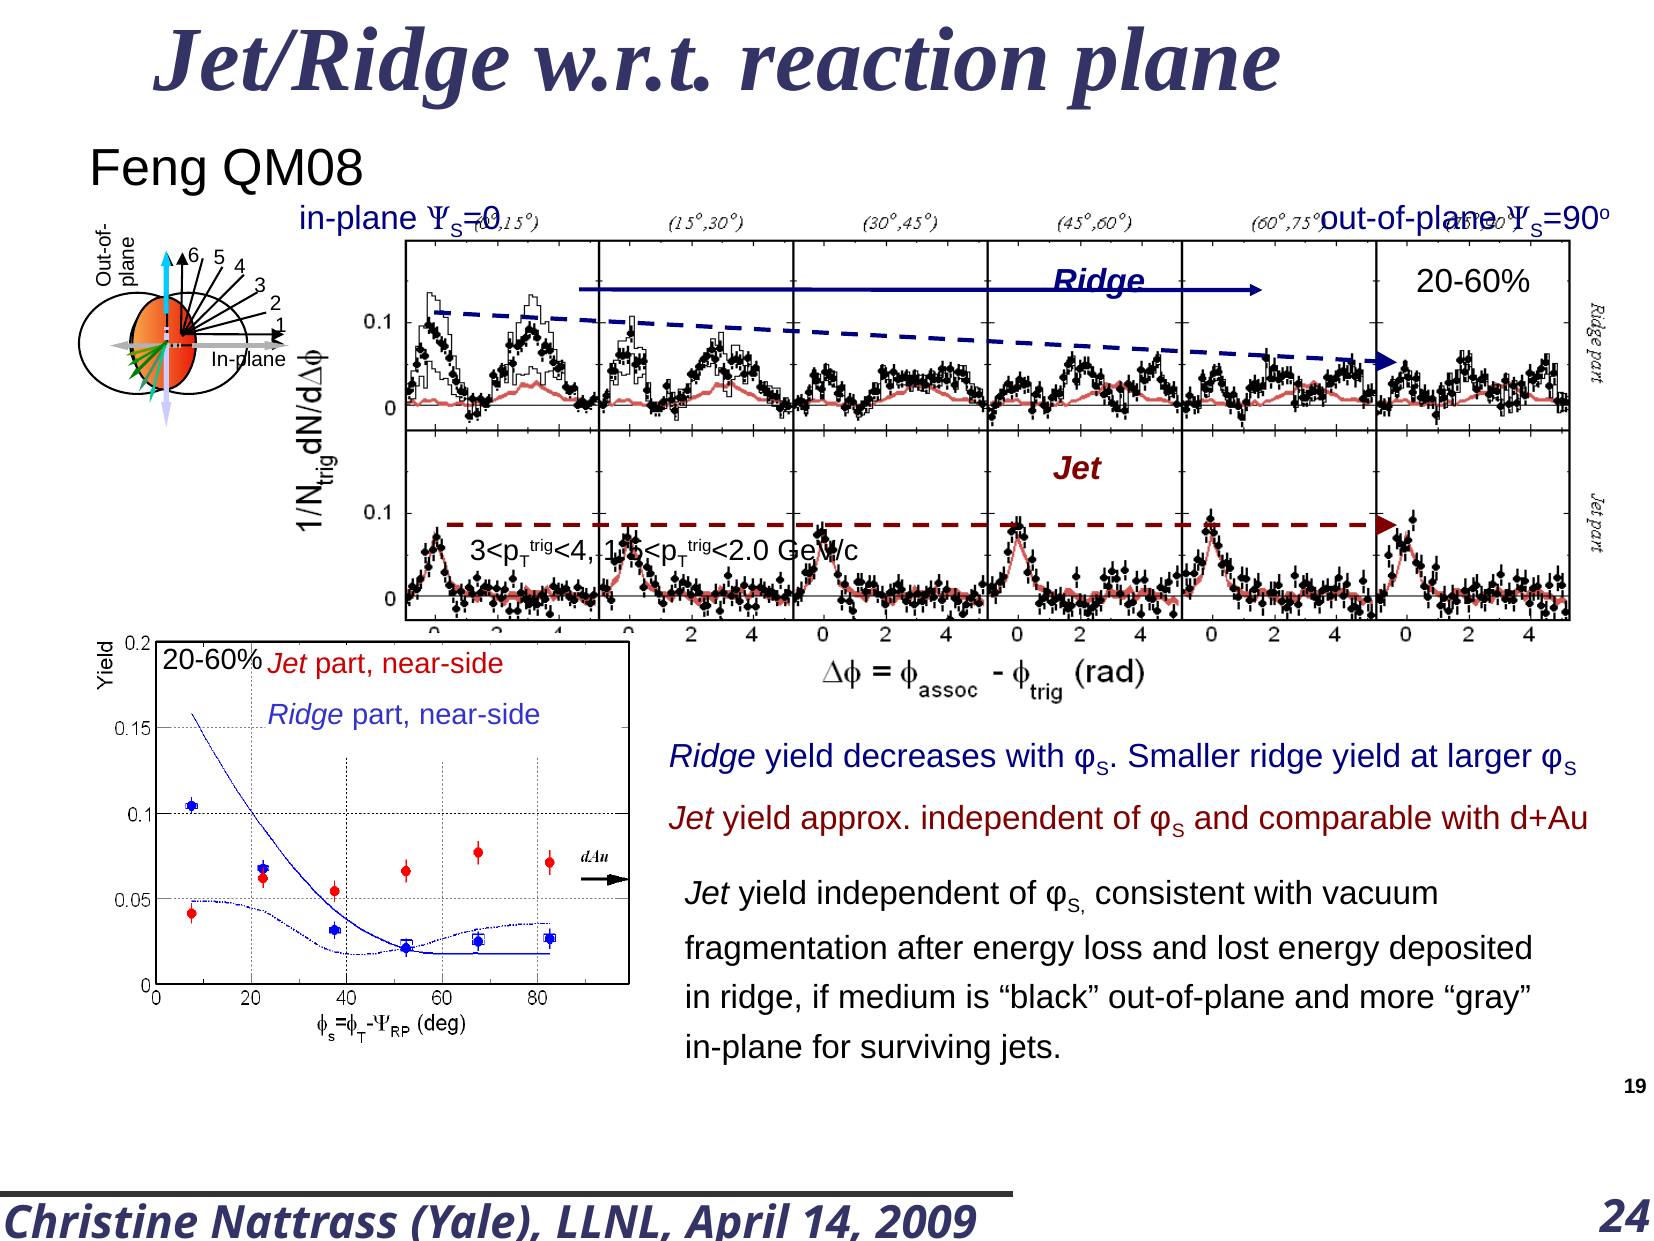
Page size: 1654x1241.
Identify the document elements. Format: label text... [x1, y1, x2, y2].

text_box 6 [181, 243, 203, 286]
text_box Jet [1046, 449, 1108, 487]
text_box 2 [263, 291, 285, 334]
text_box In-plane [204, 348, 320, 390]
text_box 20-60% [1409, 262, 1560, 318]
text_box Ridge yield decreases with φS. Smaller ridge yield at larger φS Jet yield approx. independent of φS and comparable with d+Au [653, 737, 1654, 867]
text_box 4 [227, 255, 249, 297]
text_box 3<pTtrig<4, 1.5<pTtrig<2.0 GeV/c [463, 533, 1221, 708]
text_box Ridge [1046, 262, 1153, 300]
text_box 19 [1553, 1074, 1654, 1117]
text_box 1 [268, 314, 290, 356]
text_box 5 [206, 246, 228, 288]
text_box Feng QM08 [75, 130, 638, 204]
text_box Out-of-plane [91, 204, 158, 295]
text_box Jet yield independent of φS, consistent with vacuum fragmentation after energy loss and lost energy deposited in ridge, if medium is “black” out-of-plane and more “gray” in-plane for surviving jets. [678, 874, 1551, 1066]
text_box in-plane S=0 [292, 204, 508, 242]
text_box 3 [247, 273, 269, 315]
text_box [183, 306, 187, 323]
title Jet/Ridge w.r.t. reaction plane [62, 0, 1383, 119]
text_box [110, 250, 268, 428]
text_box 20-60% [155, 643, 354, 697]
picture [84, 199, 1654, 1046]
text_box out-of-plane S=90o [1313, 199, 1617, 242]
text_box Jet part, near-side Ridge part, near-side [265, 645, 622, 758]
